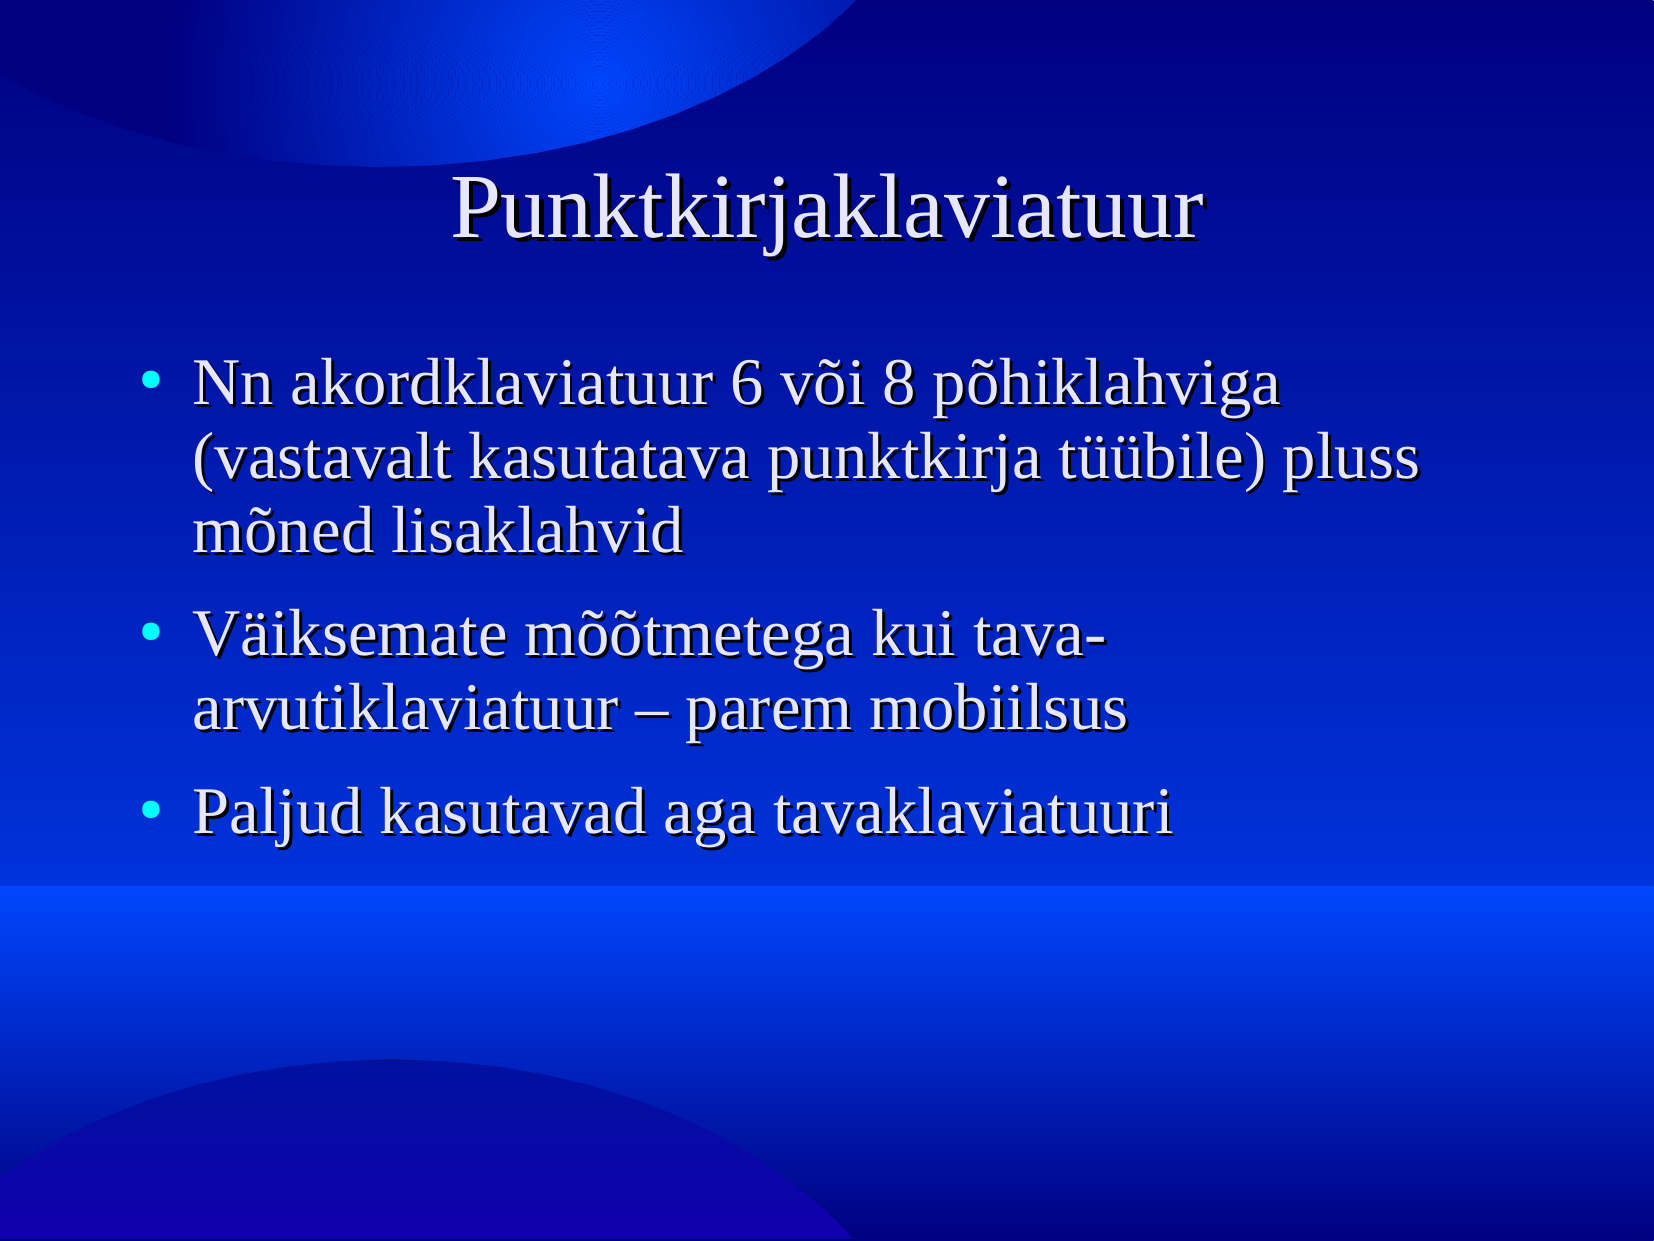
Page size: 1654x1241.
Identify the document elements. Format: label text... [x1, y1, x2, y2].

list Nn akordklaviatuur 6 või 8 põhiklahviga (vastavalt kasutatava punktkirja tüübile) pluss mõned lisaklahvid Väiksemate mõõtmetega kui tava-arvutiklaviatuur – parem mobiilsus Paljud kasutavad aga tavaklaviatuuri [121, 344, 1534, 1127]
title Punktkirjaklaviatuur [121, 102, 1534, 311]
